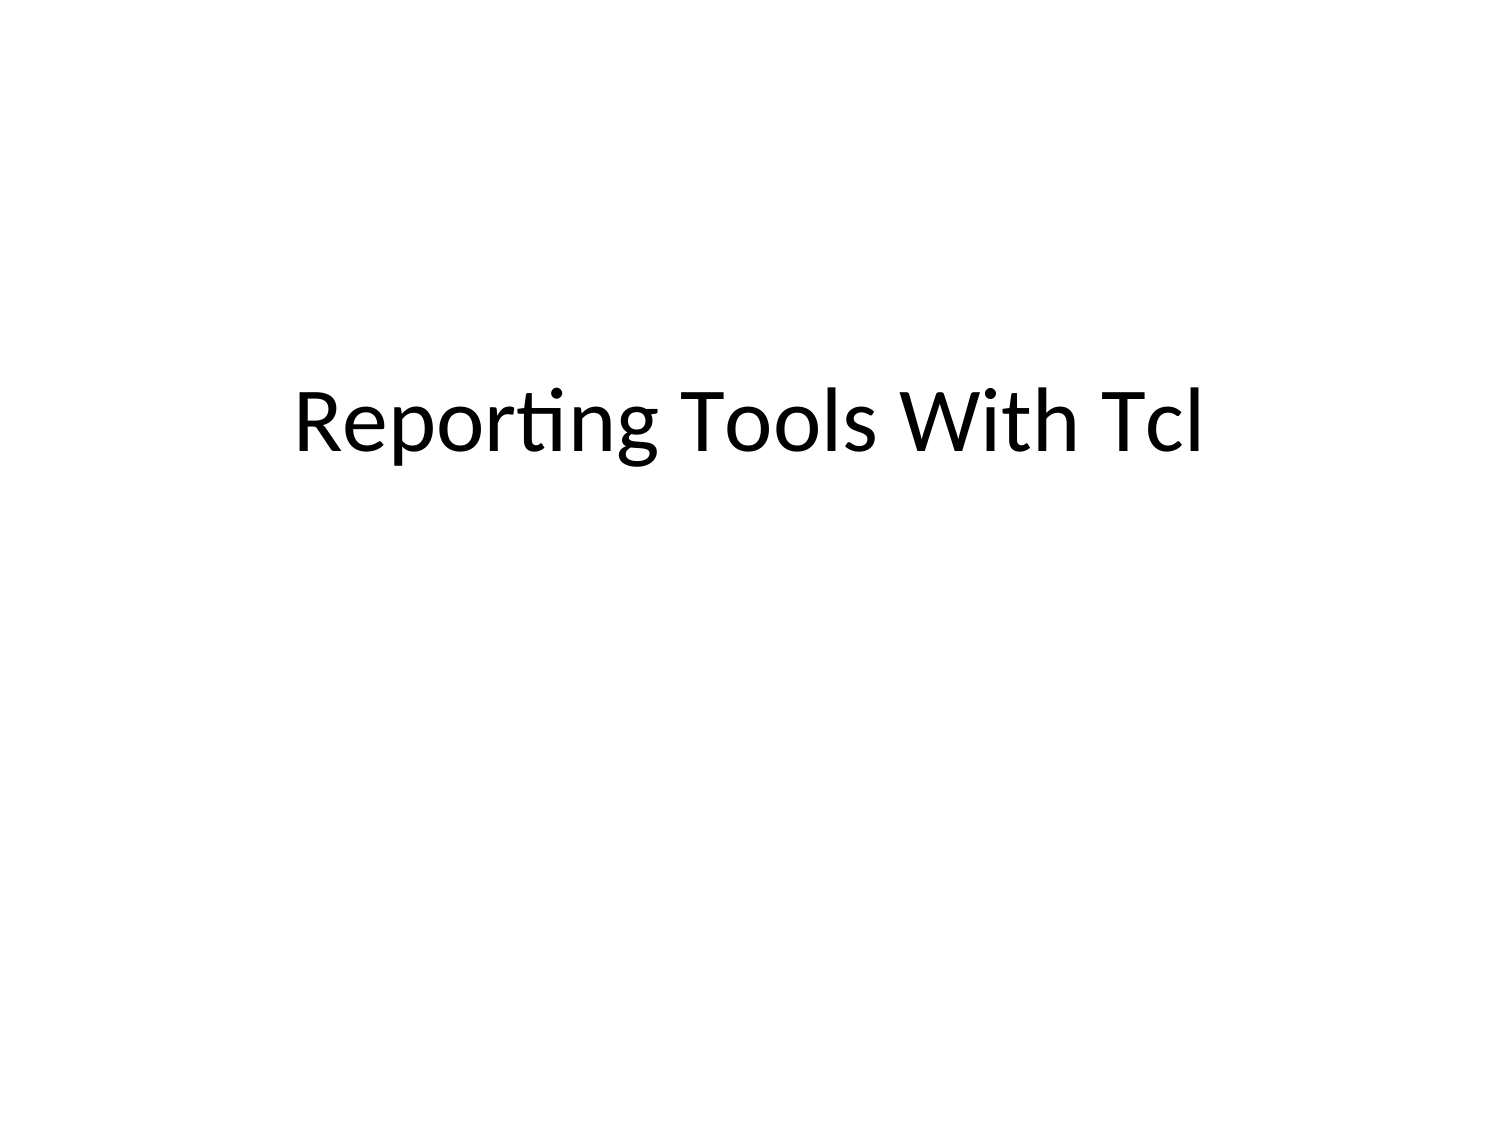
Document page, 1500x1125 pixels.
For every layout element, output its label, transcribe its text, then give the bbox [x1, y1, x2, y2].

text_box Reporting Tools With Tcl [112, 349, 1388, 591]
